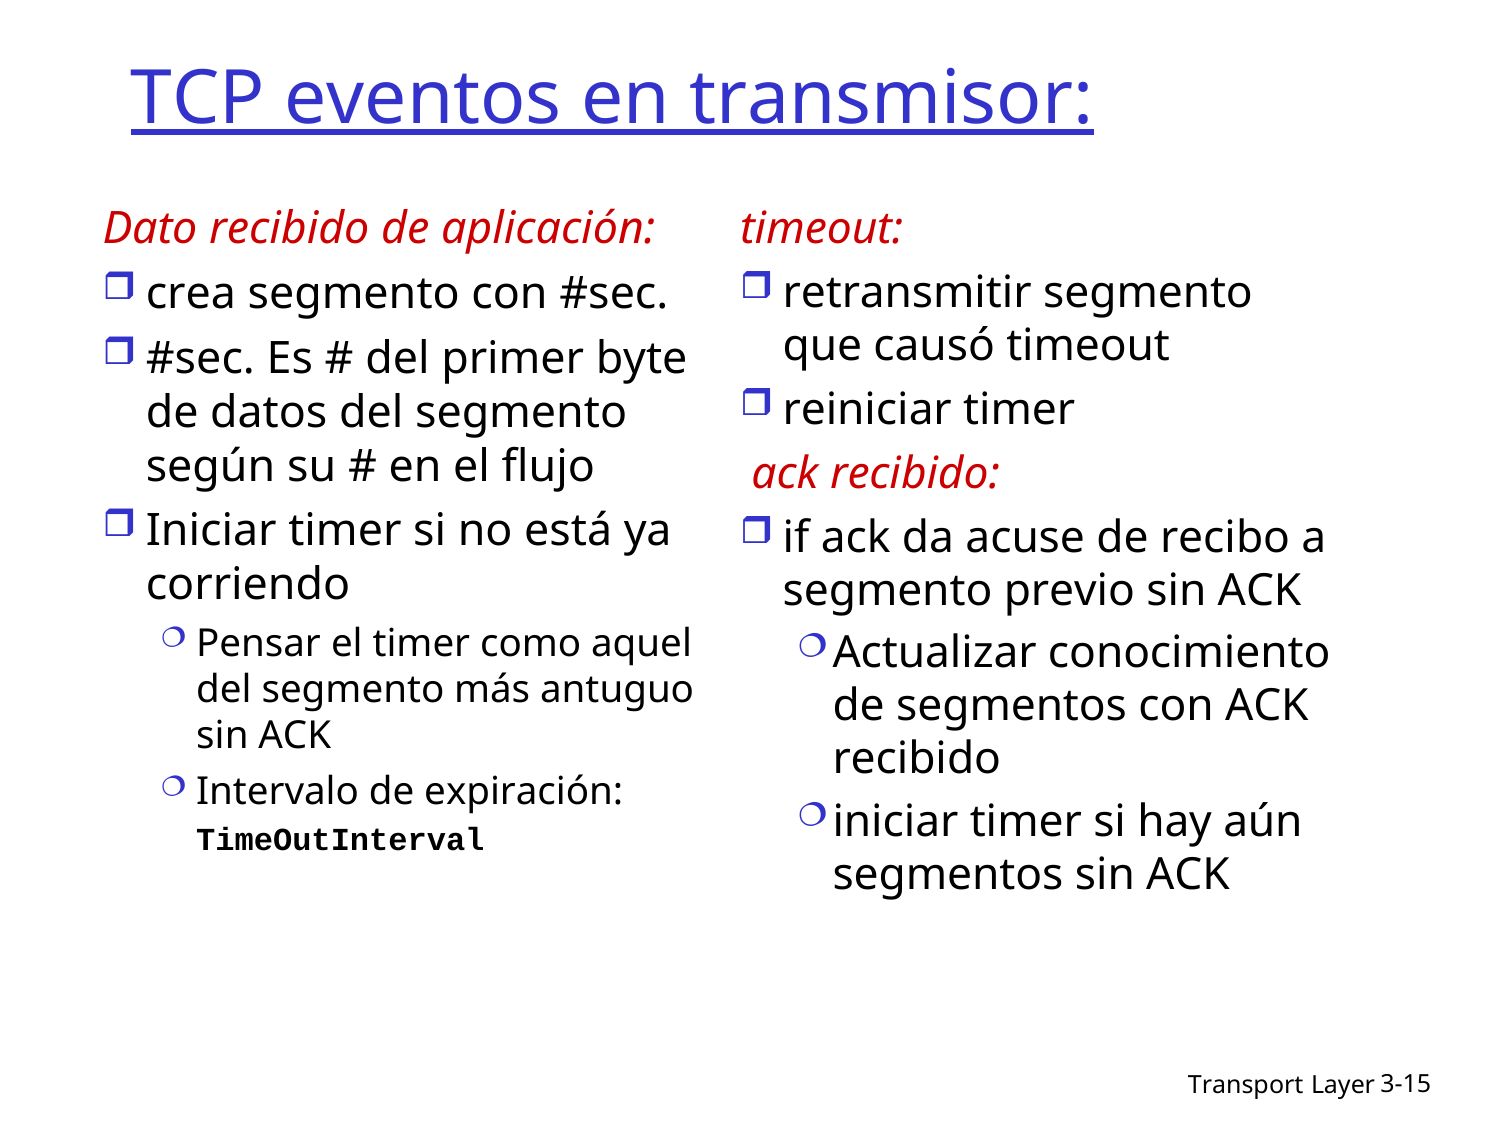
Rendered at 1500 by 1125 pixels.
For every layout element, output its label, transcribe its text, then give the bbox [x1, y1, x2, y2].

text_box 3-<number> [1365, 1060, 1477, 1106]
list Dato recibido de aplicación: crea segmento con #sec. #sec. Es # del primer byte de datos del segmento según su # en el flujo Iniciar timer si no está ya corriendo Pensar el timer como aquel del segmento más antuguo sin ACK Intervalo de expiración: TimeOutInterval [87, 191, 713, 954]
text_box Transport Layer [914, 1057, 1390, 1105]
list timeout: retransmitir segmento que causó timeout reiniciar timer ack recibido: if ack da acuse de recibo a segmento previo sin ACK Actualizar conocimiento de segmentos con ACK recibido iniciar timer si hay aún segmentos sin ACK [724, 191, 1350, 954]
title TCP eventos en transmisor: [87, 0, 1426, 188]
